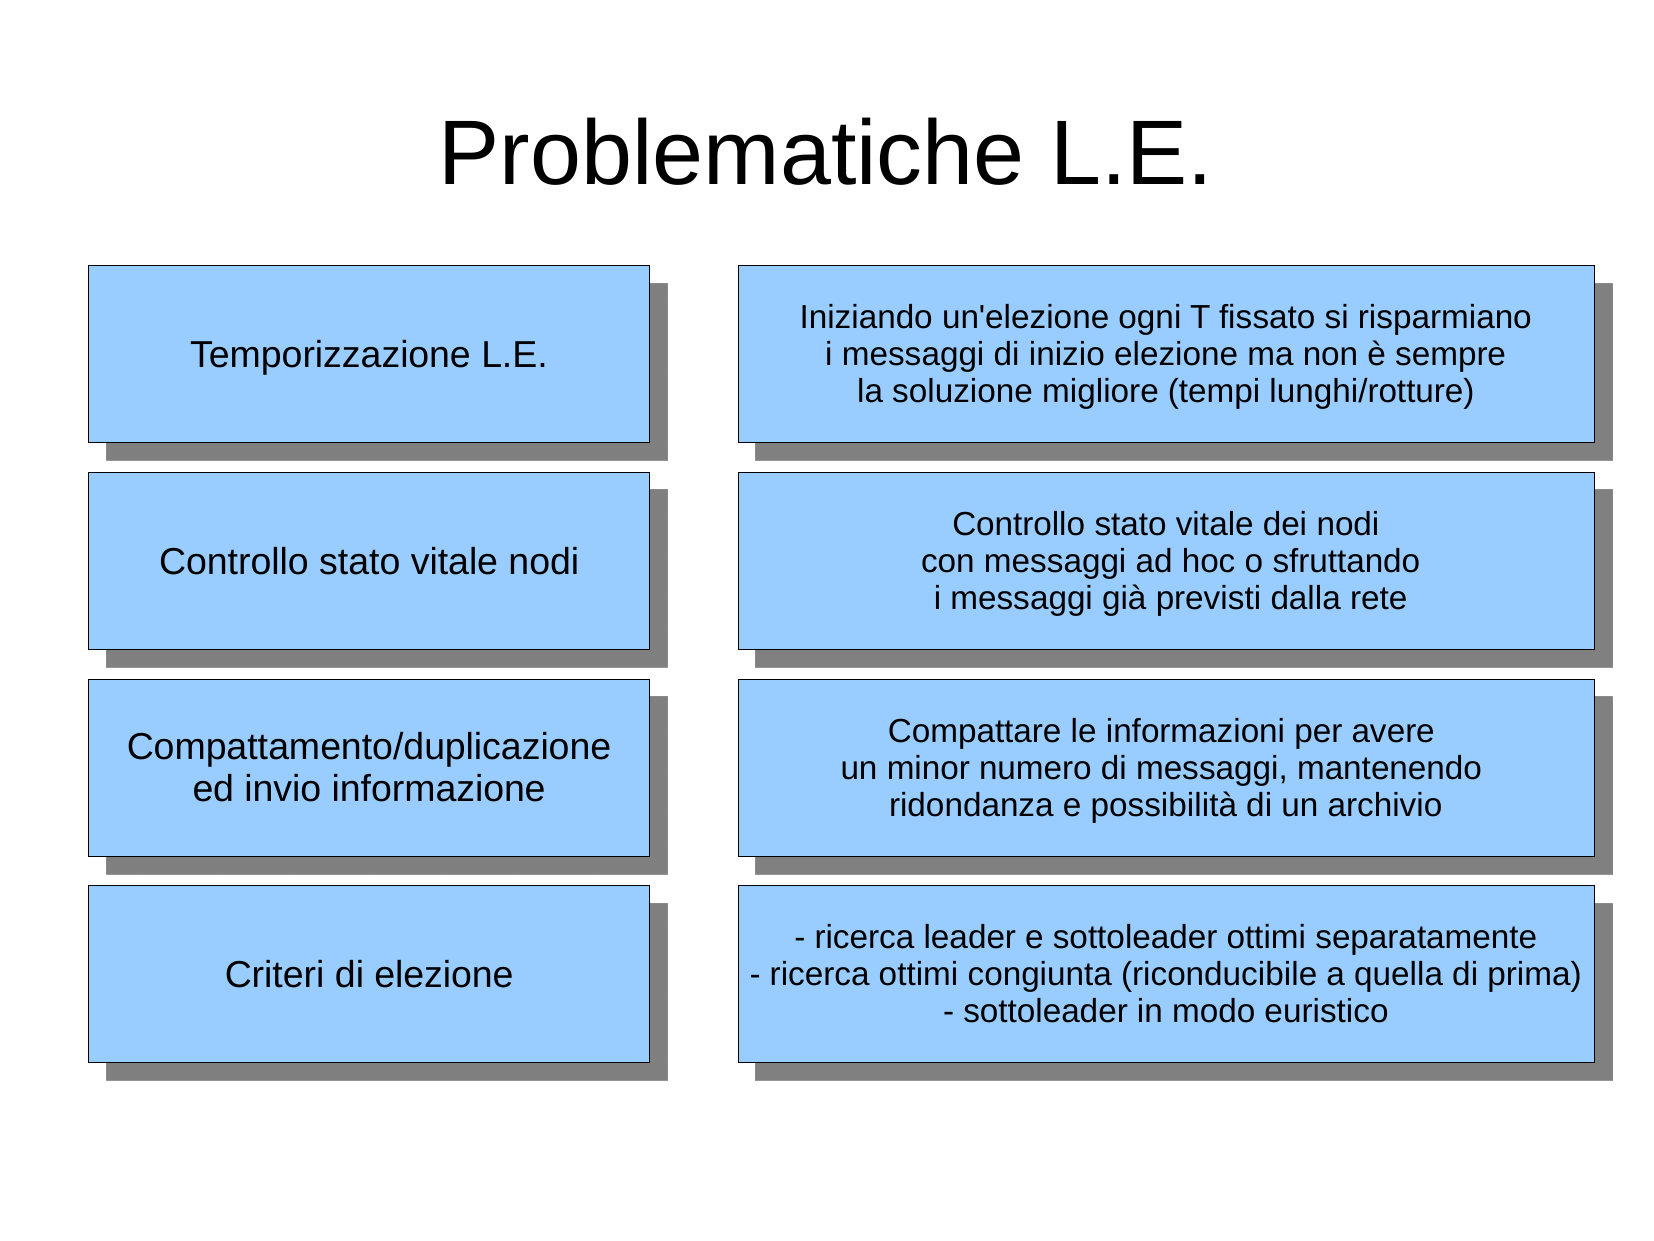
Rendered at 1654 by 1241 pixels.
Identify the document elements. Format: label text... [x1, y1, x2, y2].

text_box Controllo stato vitale dei nodi con messaggi ad hoc o sfruttando i messaggi già previsti dalla rete [738, 472, 1595, 650]
text_box Controllo stato vitale nodi [88, 472, 650, 650]
text_box Temporizzazione L.E. [88, 265, 650, 443]
text_box Compattamento/duplicazione ed invio informazione [88, 679, 650, 857]
text_box - ricerca leader e sottoleader ottimi separatamente - ricerca ottimi congiunta (riconducibile a quella di prima) - sottoleader in modo euristico [738, 885, 1595, 1063]
text_box Iniziando un'elezione ogni T fissato si risparmiano i messaggi di inizio elezione ma non è sempre la soluzione migliore (tempi lunghi/rotture) [738, 265, 1595, 443]
title Problematiche L.E. [82, 56, 1571, 250]
text_box Criteri di elezione [88, 885, 650, 1063]
text_box Compattare le informazioni per avere un minor numero di messaggi, mantenendo ridondanza e possibilità di un archivio [738, 679, 1595, 857]
